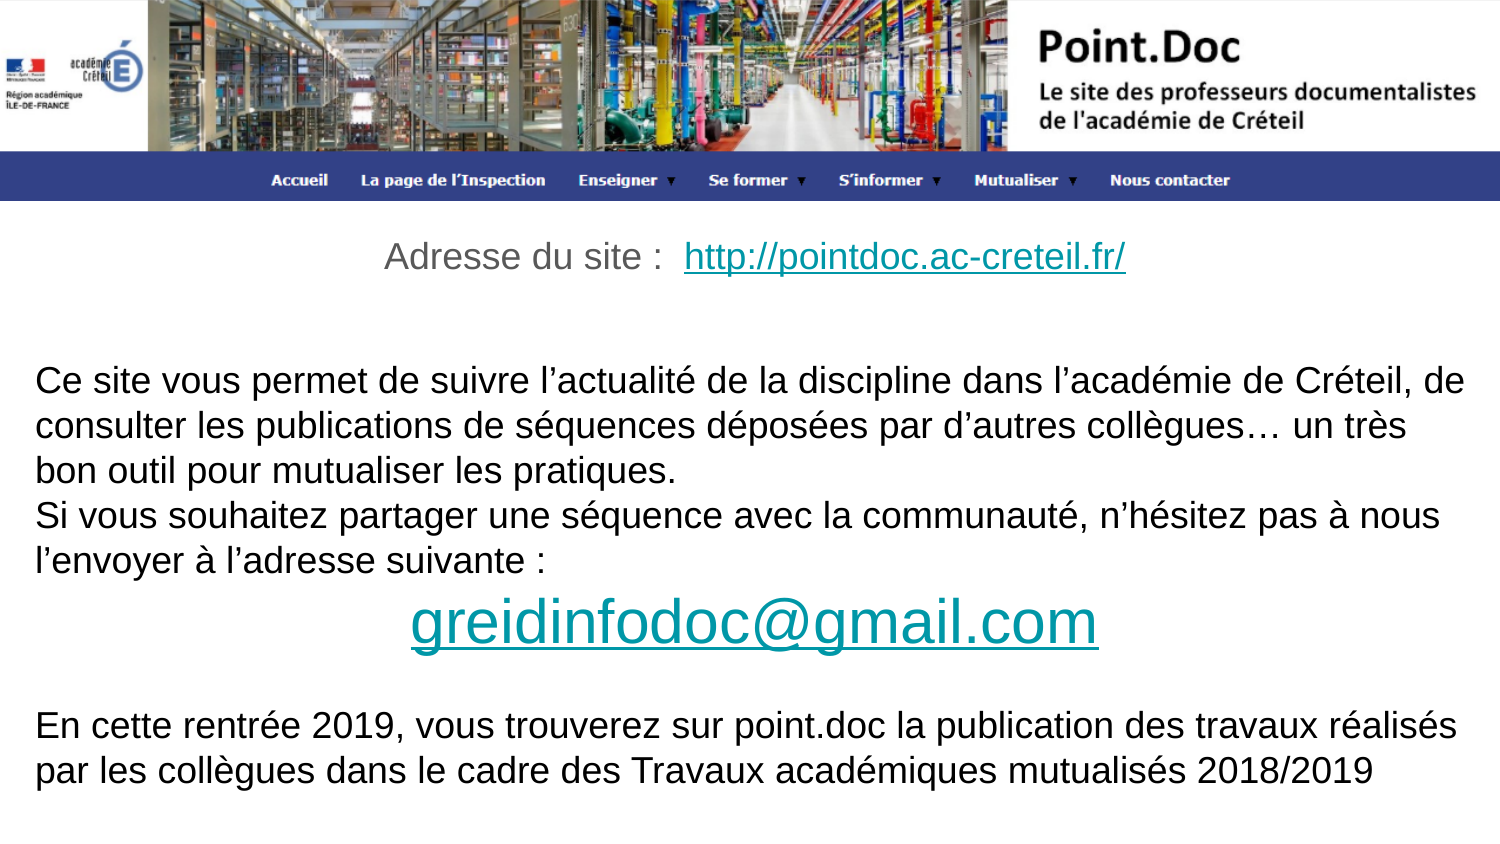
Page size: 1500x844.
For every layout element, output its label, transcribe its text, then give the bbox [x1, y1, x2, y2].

list Adresse du site : http://pointdoc.ac-creteil.fr/ Ce site vous permet de suivre l’actualité de la discipline dans l’académie de Créteil, de consulter les publications de séquences déposées par d’autres collègues… un très bon outil pour mutualiser les pratiques. Si vous souhaitez partager une séquence avec la communauté, n’hésitez pas à nous l’envoyer à l’adresse suivante : greidinfodoc@gmail.com En cette rentrée 2019, vous trouverez sur point.doc la publication des travaux réalisés par les collègues dans le cadre des Travaux académiques mutualisés 2018/2019 [19, 210, 1490, 826]
picture [0, 0, 1500, 201]
